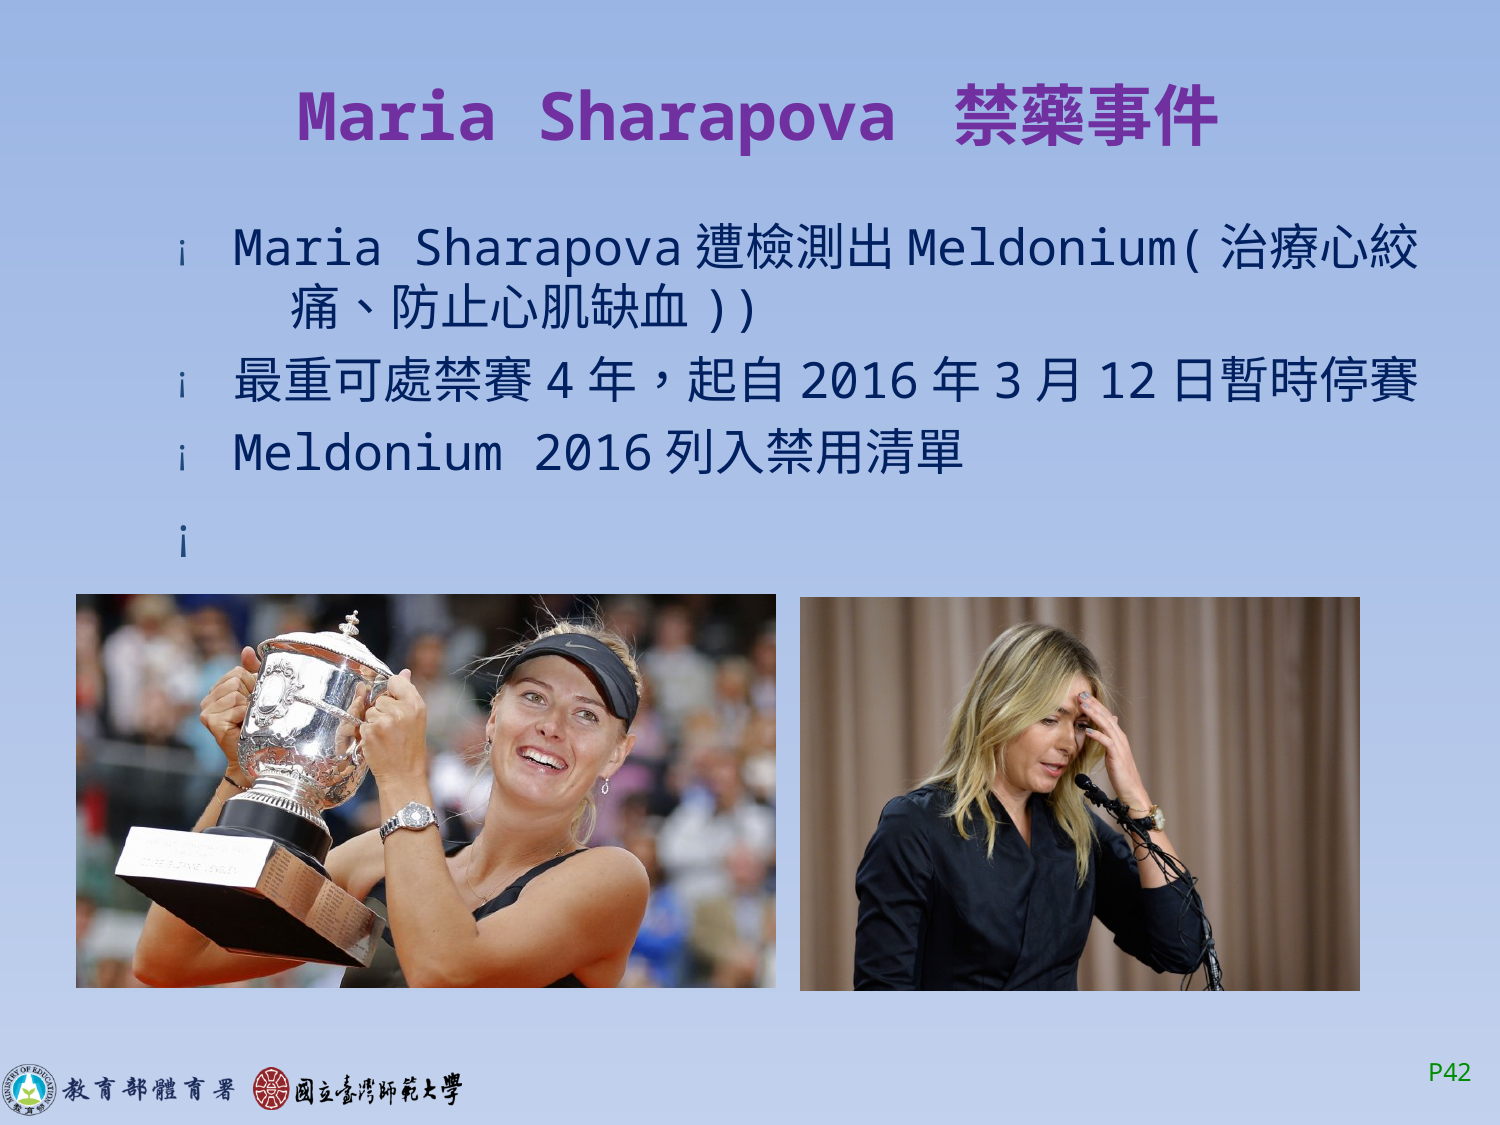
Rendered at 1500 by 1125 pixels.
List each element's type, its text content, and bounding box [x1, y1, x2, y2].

picture [800, 597, 1360, 991]
text_box Maria Sharapova遭檢測出Meldonium(治療心絞痛、防止心肌缺血)) 最重可處禁賽4年，起自2016年3月12日暫時停賽 Meldonium 2016列入禁用清單 [162, 208, 1439, 575]
text_box P [1413, 1034, 1489, 1113]
picture [76, 594, 776, 988]
text_box Maria Sharapova 禁藥事件 [18, 66, 1499, 161]
